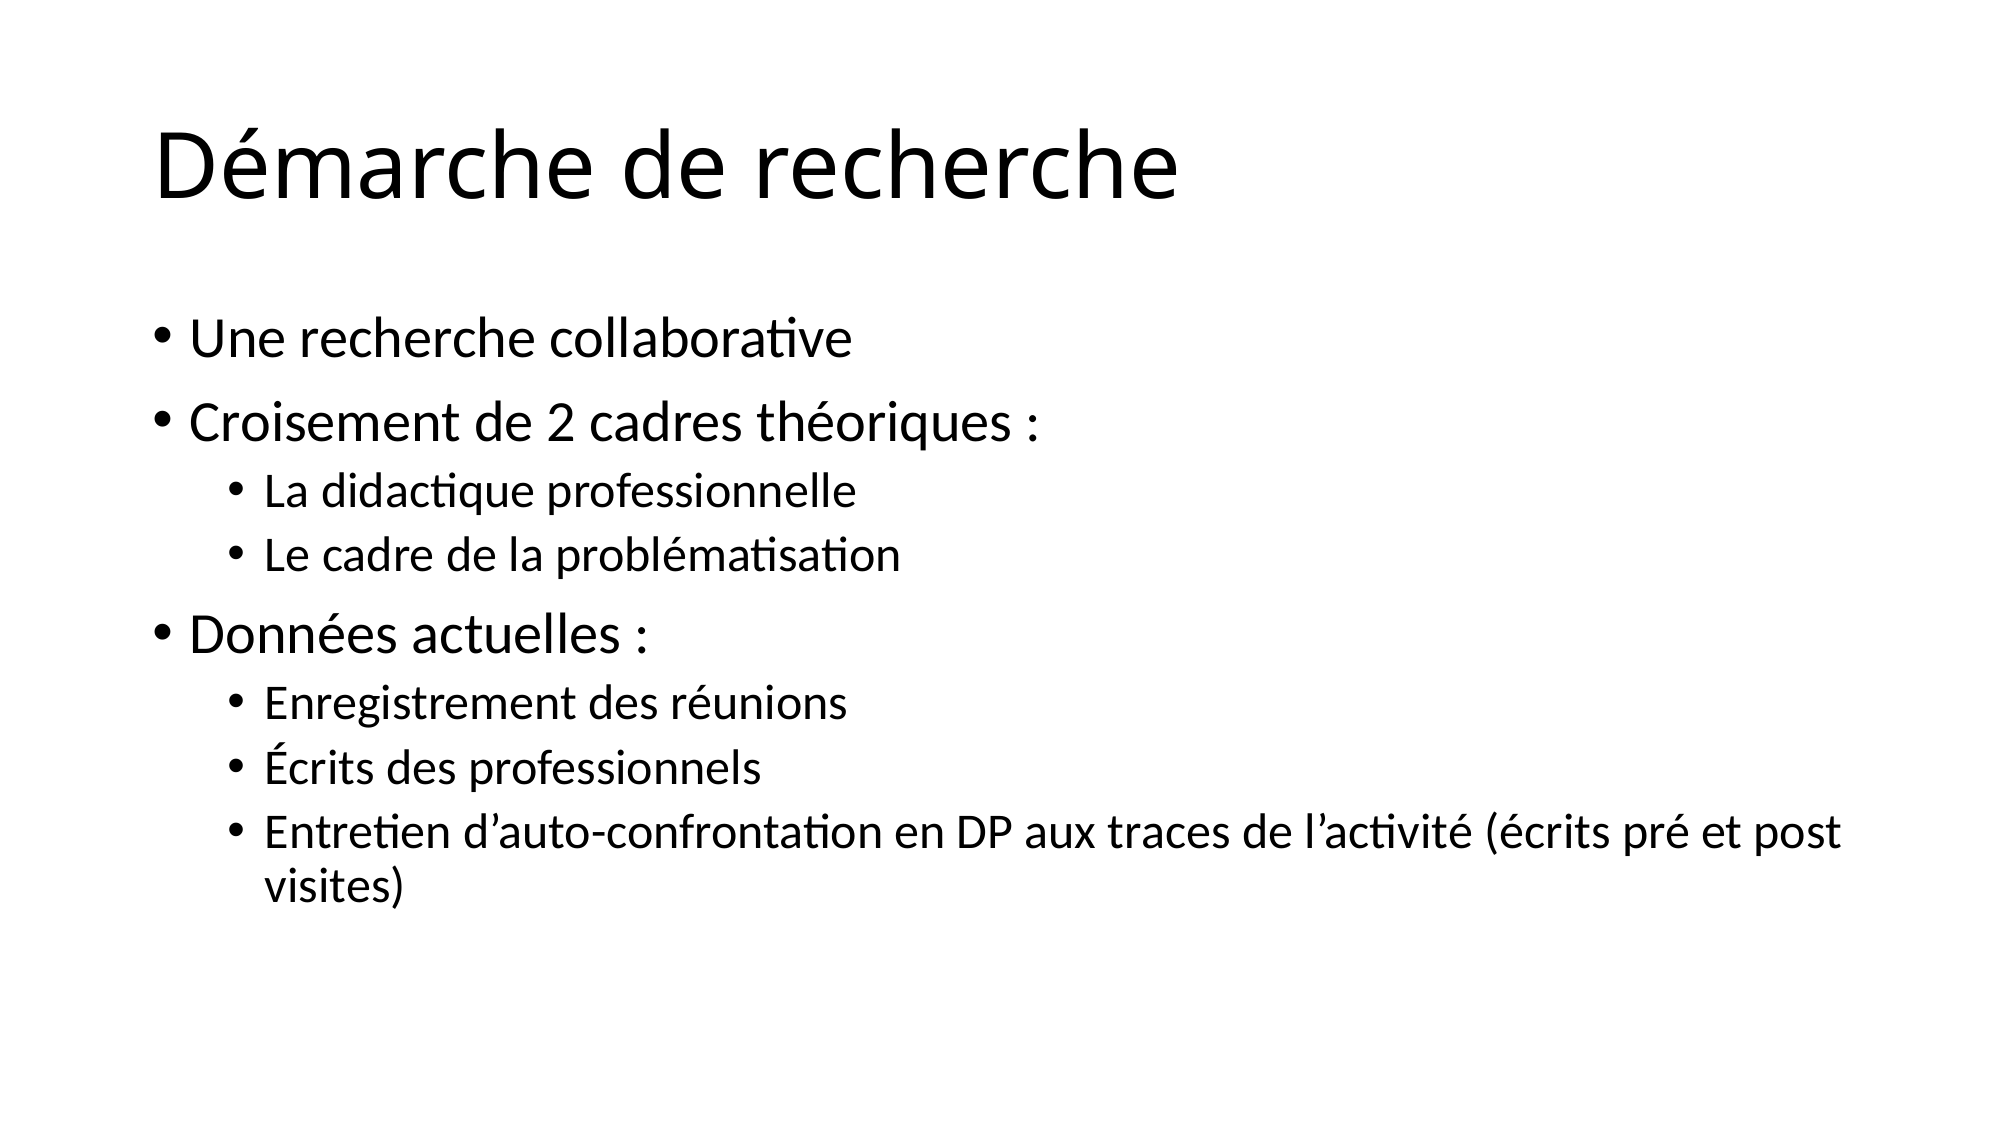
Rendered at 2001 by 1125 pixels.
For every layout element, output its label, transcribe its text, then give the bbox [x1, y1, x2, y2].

list Une recherche collaborative Croisement de 2 cadres théoriques : La didactique professionnelle Le cadre de la problématisation Données actuelles : Enregistrement des réunions Écrits des professionnels Entretien d’auto-confrontation en DP aux traces de l’activité (écrits pré et post visites) [137, 299, 1863, 1014]
title Démarche de recherche [137, 59, 1863, 278]
